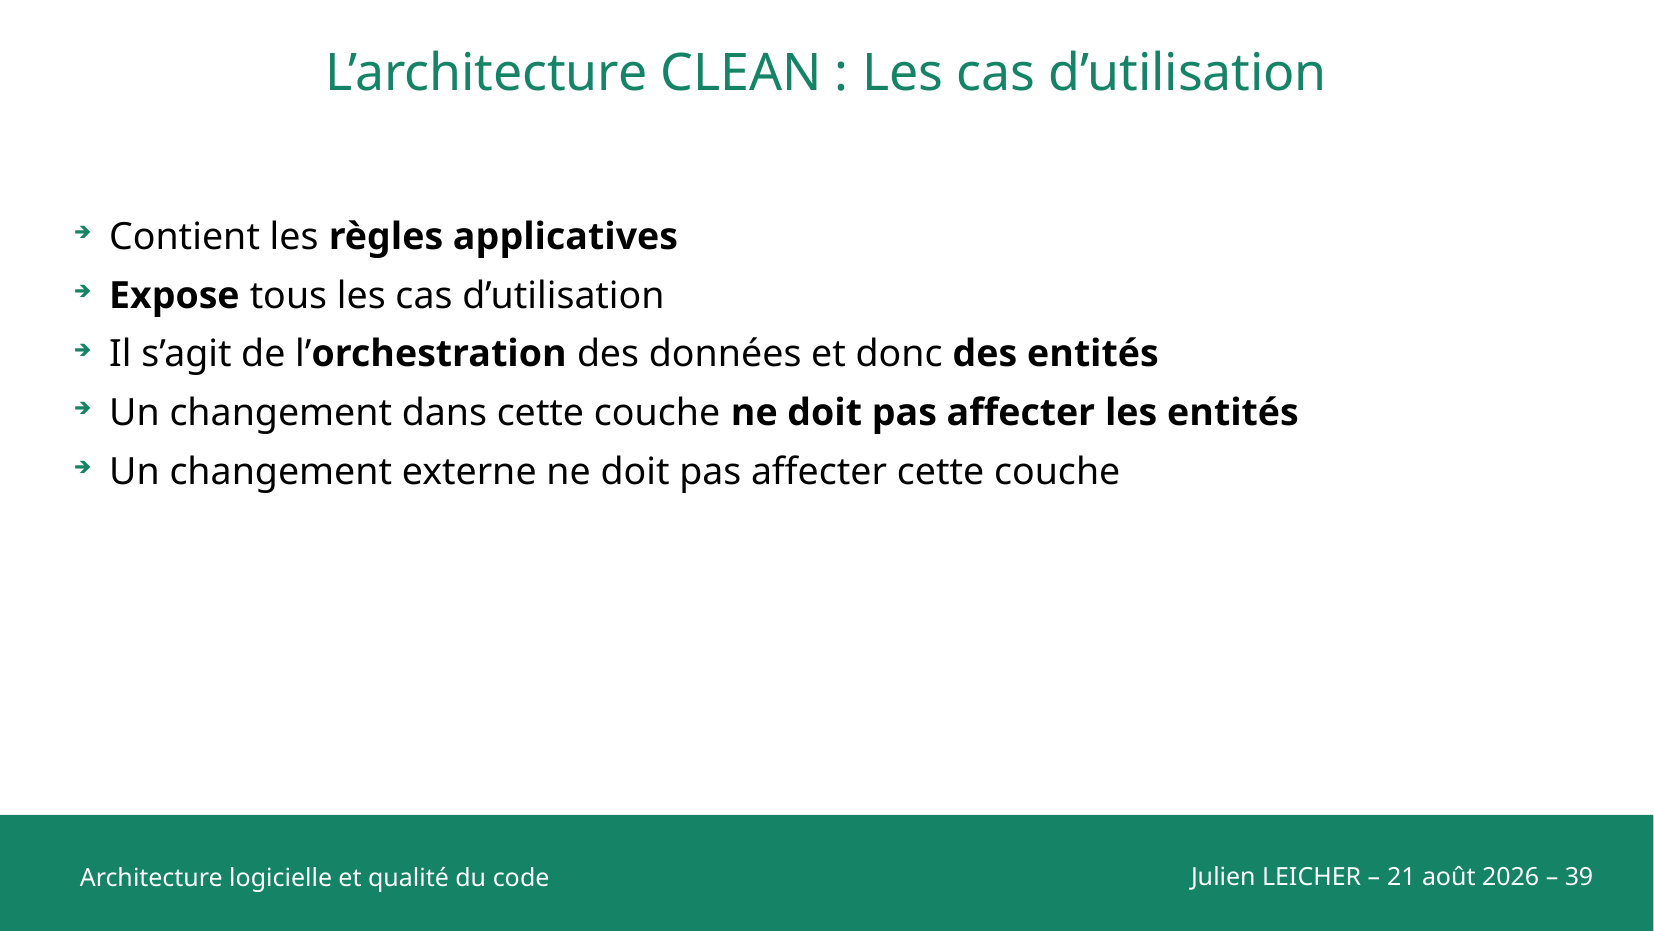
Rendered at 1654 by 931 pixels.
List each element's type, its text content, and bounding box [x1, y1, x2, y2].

text_box Architecture logicielle et qualité du code [64, 852, 798, 898]
text_box L’architecture CLEAN : Les cas d’utilisation [0, 27, 1654, 113]
text_box Contient les règles applicatives Expose tous les cas d’utilisation Il s’agit de l’orchestration des données et donc des entités Un changement dans cette couche ne doit pas affecter les entités Un changement externe ne doit pas affecter cette couche [59, 194, 1595, 678]
text_box Julien LEICHER – 18 mars 2022 – <number> [0, 814, 1654, 931]
